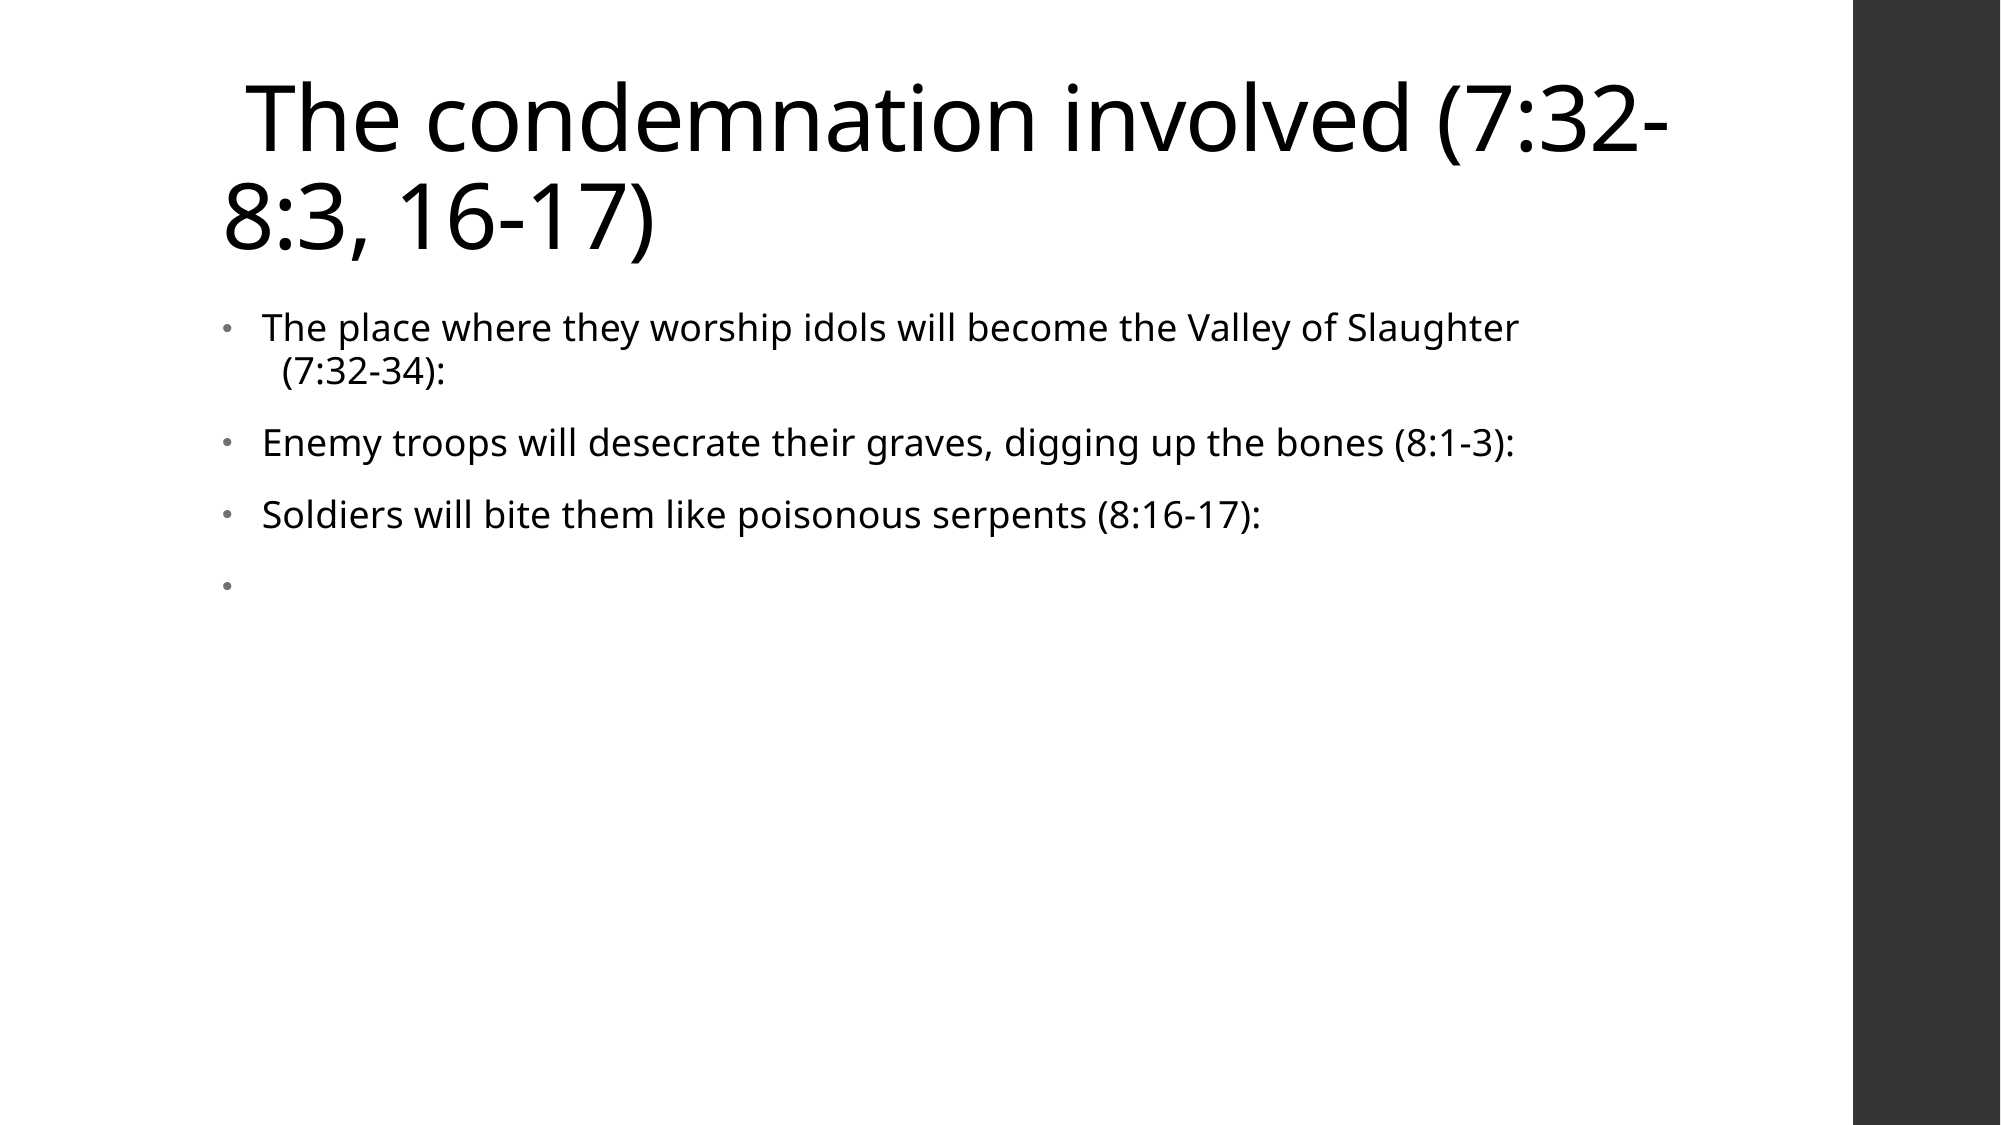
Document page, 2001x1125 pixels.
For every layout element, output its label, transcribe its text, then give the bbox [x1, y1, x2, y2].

list The place where they worship idols will become the Valley of Slaughter (7:32-34): Enemy troops will desecrate their graves, digging up the bones (8:1-3): Soldiers will bite them like poisonous serpents (8:16-17): [206, 299, 1617, 1014]
title The condemnation involved (7:32-8:3, 16-17) [206, 60, 1797, 278]
